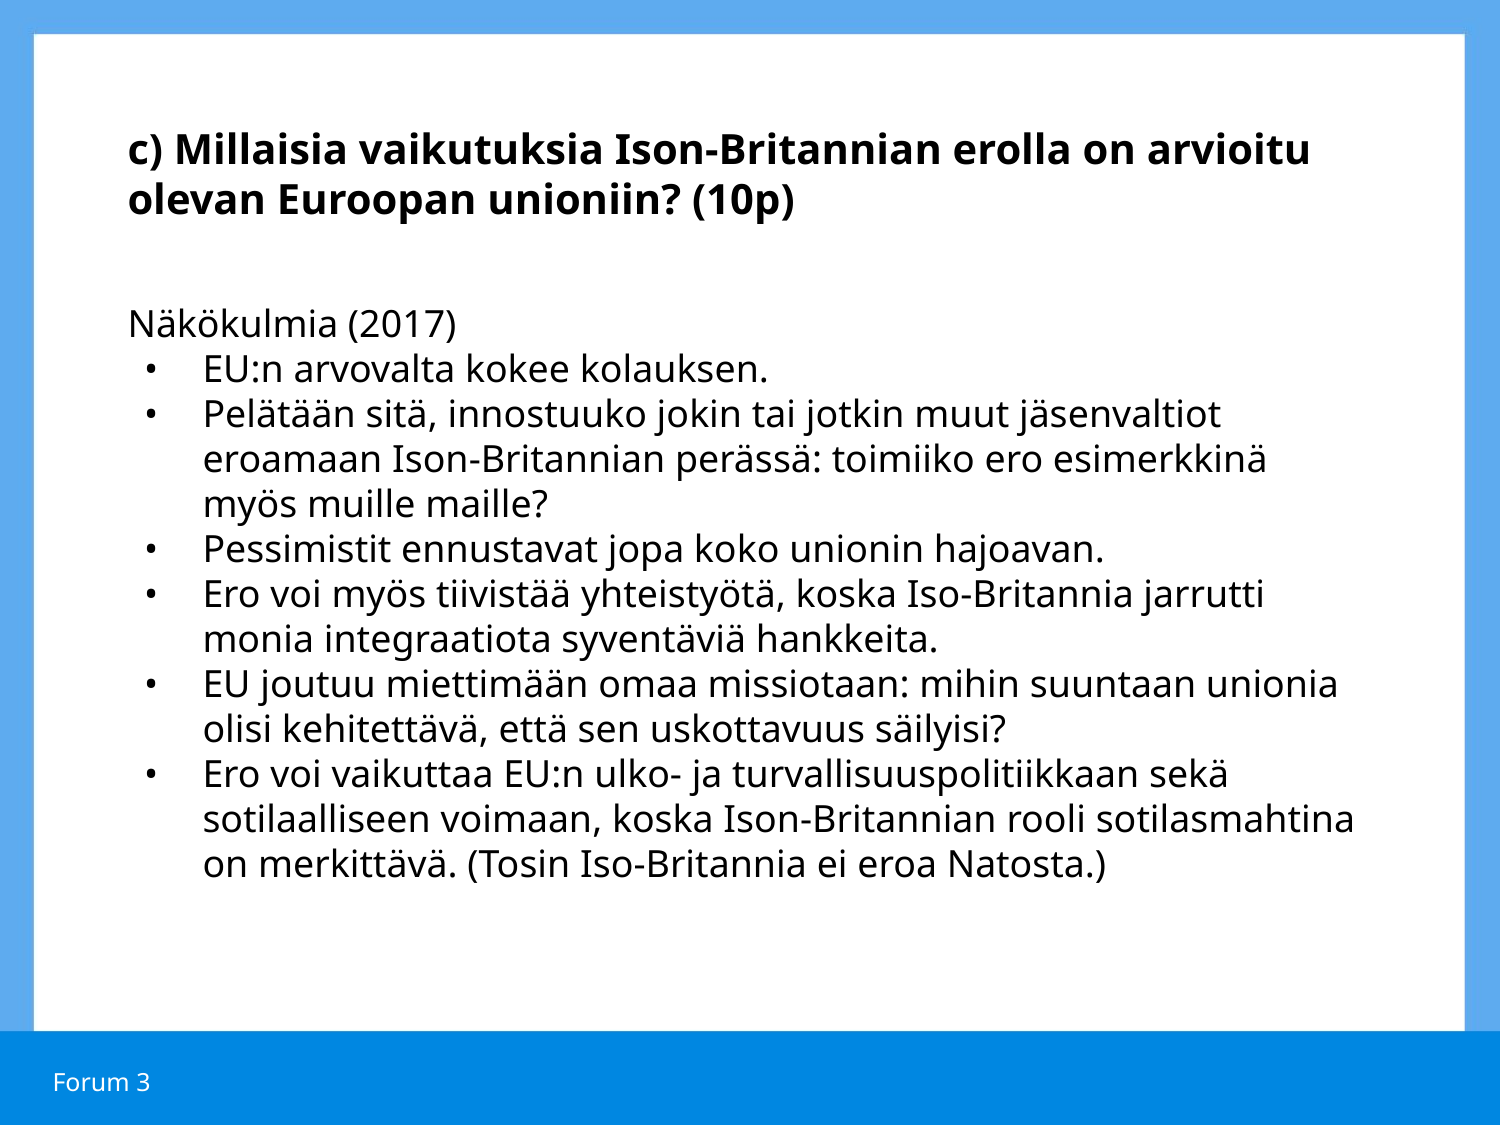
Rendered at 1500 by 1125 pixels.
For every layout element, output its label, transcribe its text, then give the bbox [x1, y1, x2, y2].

picture [0, 0, 1500, 1125]
list Näkökulmia (2017) EU:n arvovalta kokee kolauksen. Pelätään sitä, innostuuko jokin tai jotkin muut jäsenvaltiot eroamaan Ison-Britannian perässä: toimiiko ero esimerkkinä myös muille maille? Pessimistit ennustavat jopa koko unionin hajoavan. Ero voi myös tiivistää yhteistyötä, koska Iso-Britannia jarrutti monia integraatiota syventäviä hankkeita. EU joutuu miettimään omaa missiotaan: mihin suuntaan unionia olisi kehitettävä, että sen uskottavuus säilyisi? Ero voi vaikuttaa EU:n ulko- ja turvallisuuspolitiikkaan sekä sotilaalliseen voimaan, koska Ison-Britannian rooli sotilasmahtina on merkittävä. (Tosin Iso-Britannia ei eroa Natosta.) [112, 285, 1388, 1098]
title c) Millaisia vaikutuksia Ison-Britannian erolla on arvioitu olevan Euroopan unioniin? (10p) [112, 97, 1388, 248]
